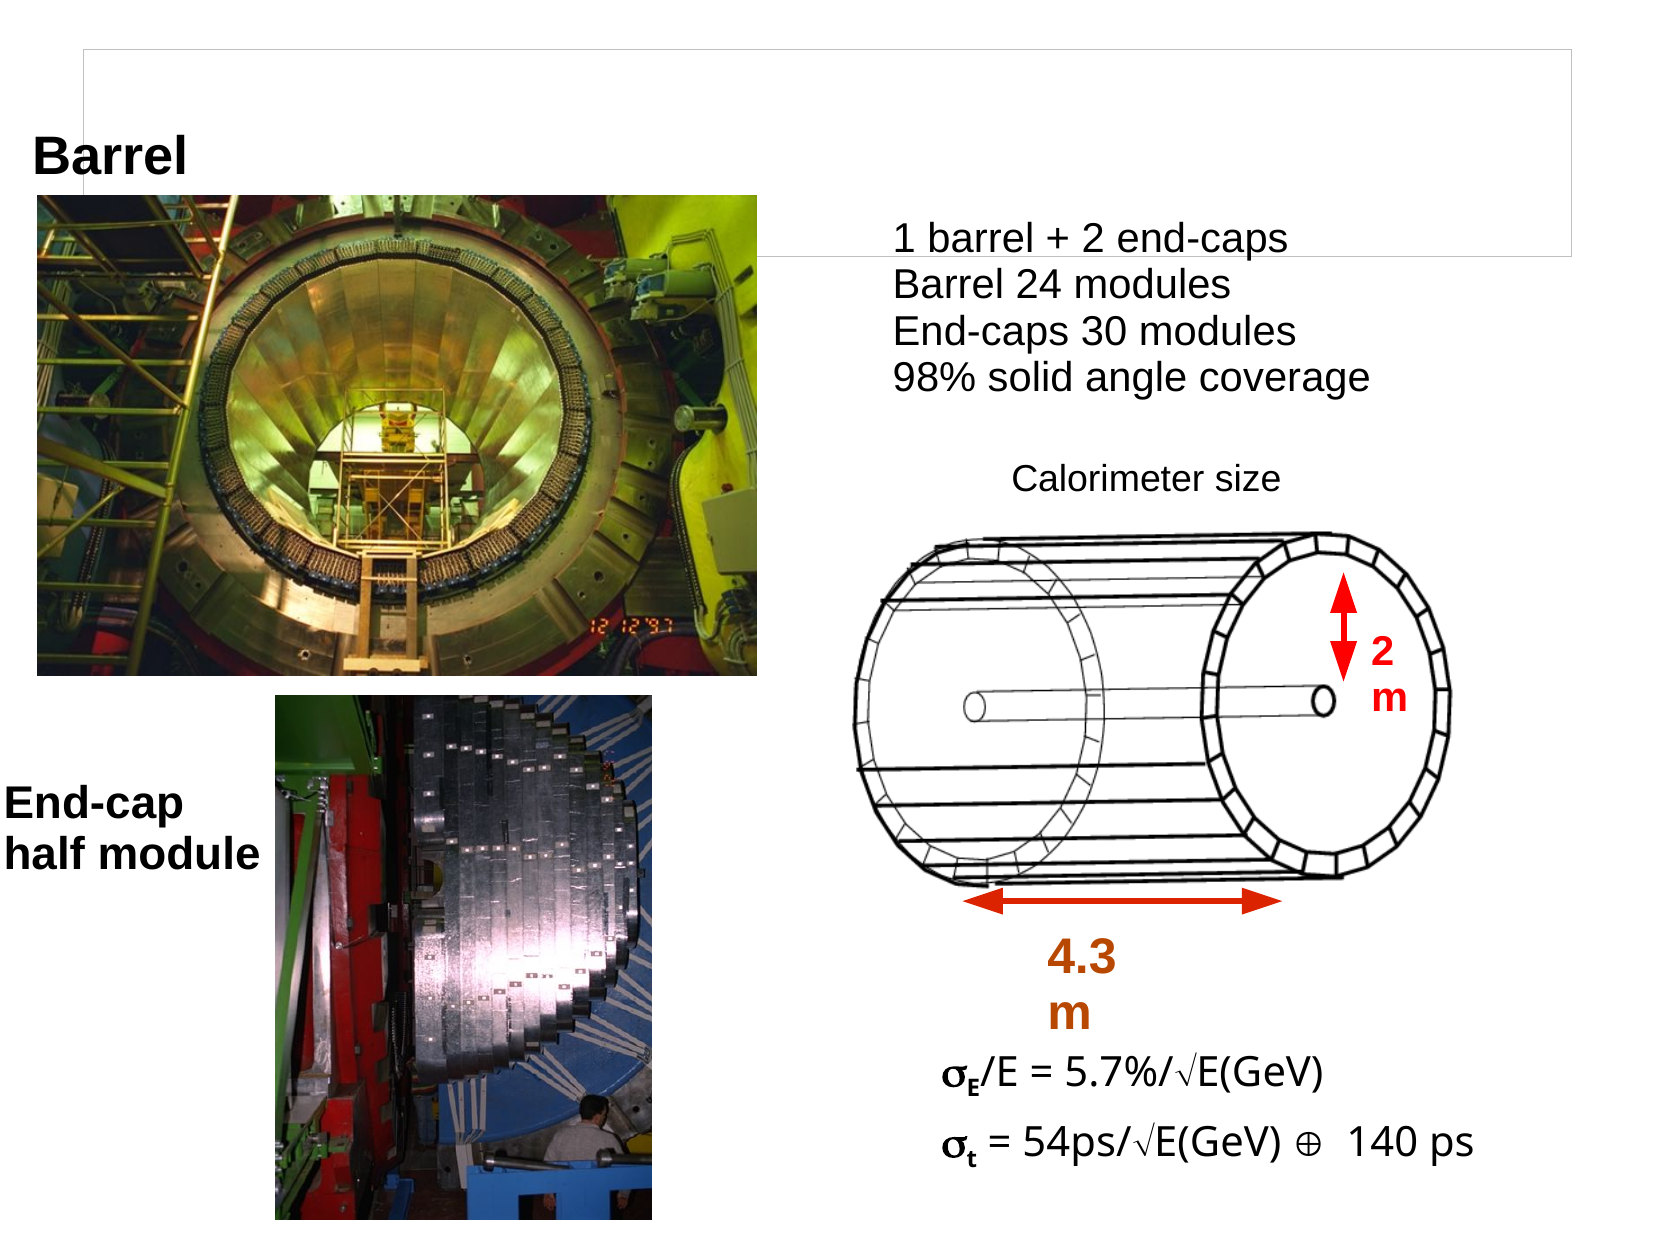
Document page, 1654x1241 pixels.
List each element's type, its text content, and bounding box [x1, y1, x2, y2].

text_box 4.3 m [1032, 921, 1183, 1034]
text_box Barrel [17, 118, 318, 194]
text_box E/E = 5.7%/E(GeV) t = 54ps/E(GeV)  140 ps [832, 1034, 1495, 1189]
text_box 1 barrel + 2 end-caps Barrel 24 modules End-caps 30 modules 98% solid angle coverage [866, 207, 1617, 409]
picture [851, 529, 1454, 890]
text_box End-cap half module [0, 769, 289, 887]
text_box 2m [1356, 619, 1432, 728]
text_box Calorimeter size [996, 450, 1522, 507]
picture [275, 695, 652, 1220]
picture [37, 195, 757, 676]
